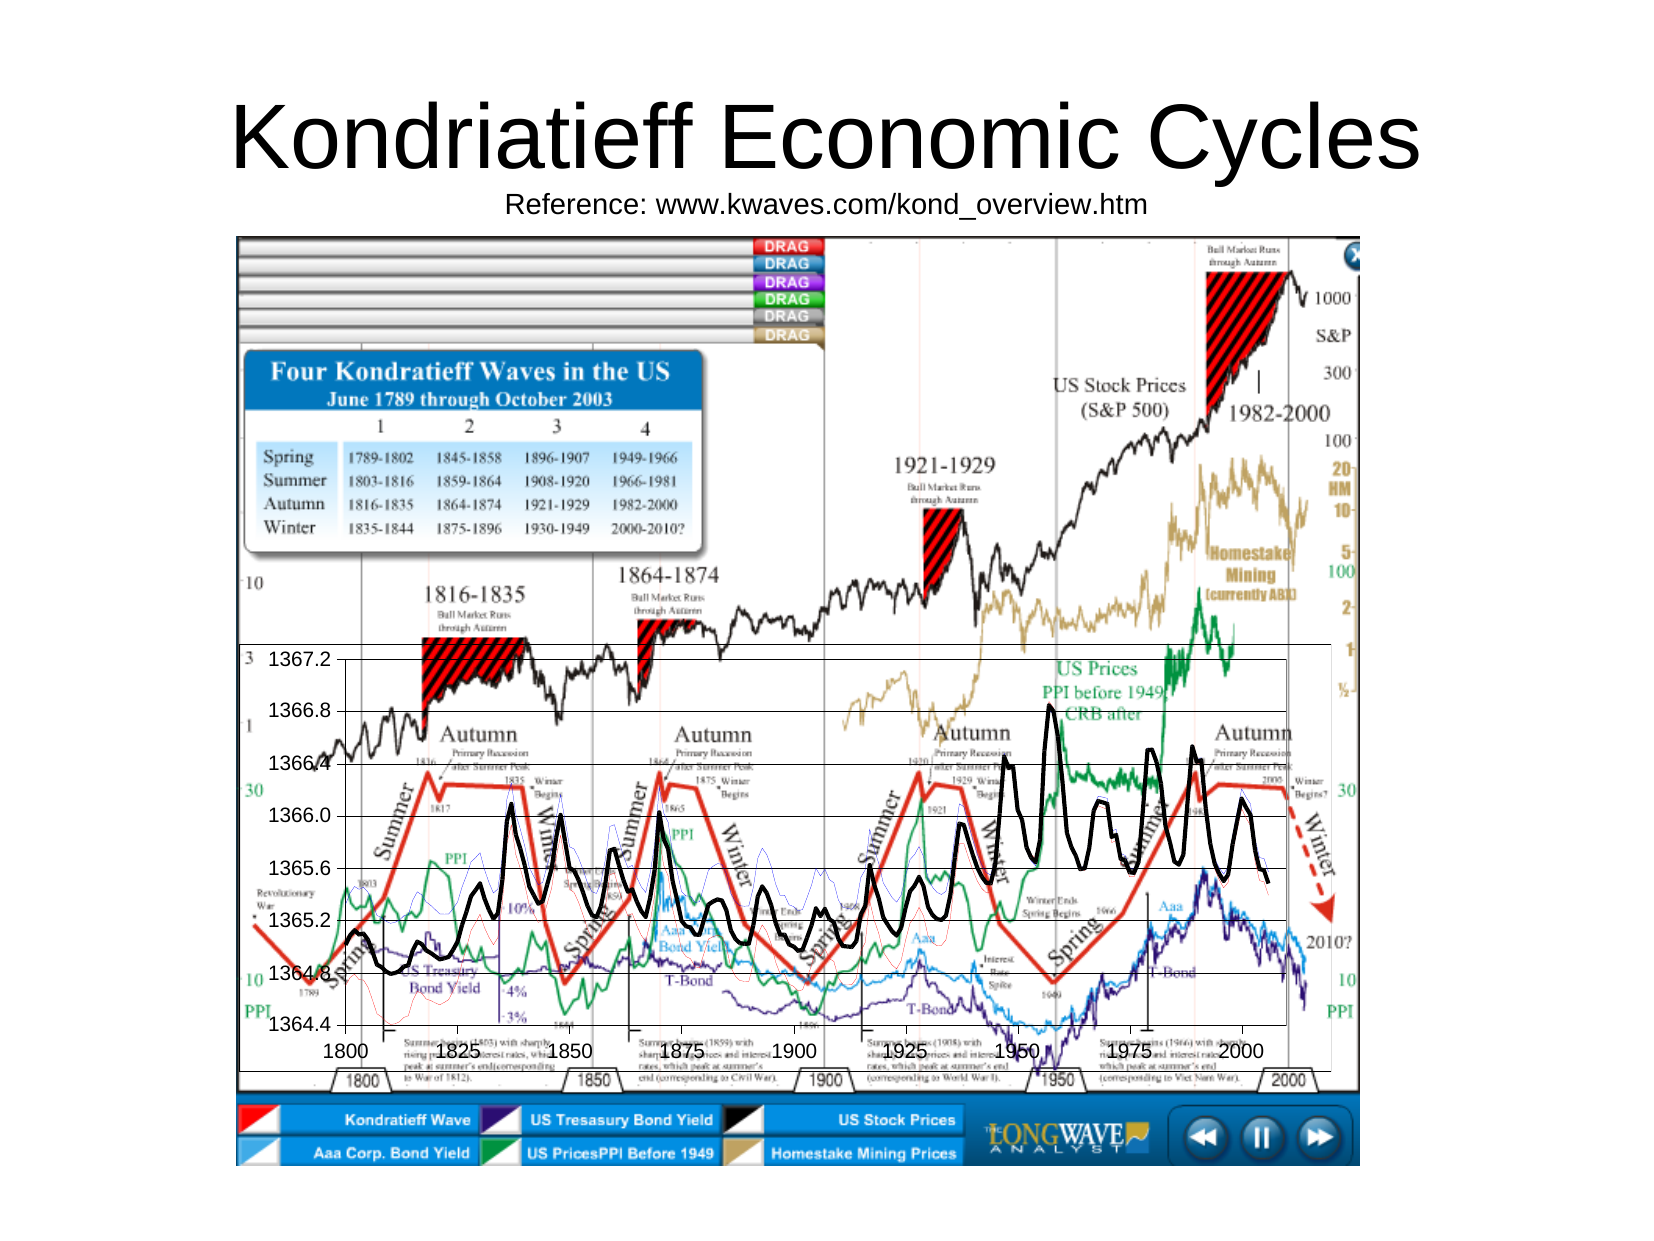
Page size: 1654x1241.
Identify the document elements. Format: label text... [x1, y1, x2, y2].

title Kondriatieff Economic Cycles Reference: www.kwaves.com/kond_overview.htm [82, 56, 1571, 250]
picture [236, 250, 1360, 1166]
